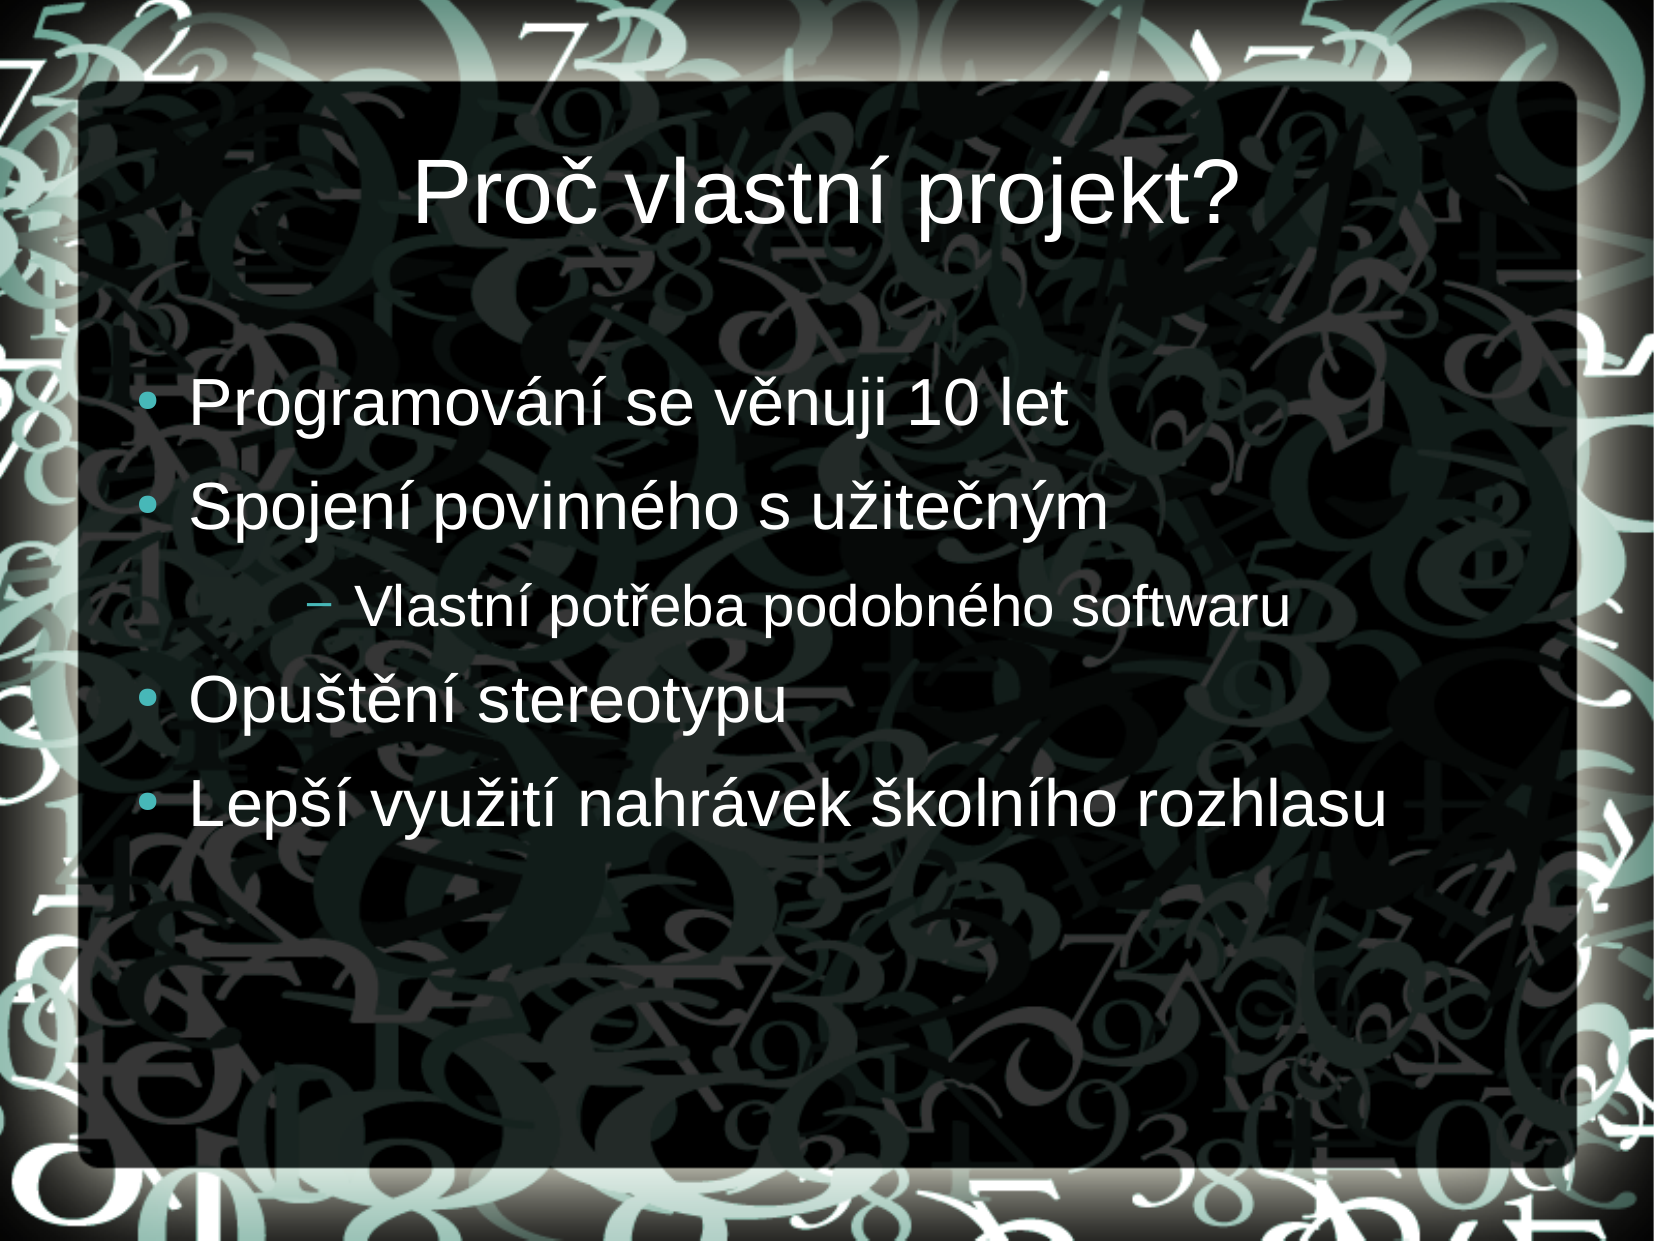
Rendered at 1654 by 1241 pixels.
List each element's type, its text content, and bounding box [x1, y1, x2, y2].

list Programování se věnuji 10 let Spojení povinného s užitečným Vlastní potřeba podobného softwaru Opuštění stereotypu Lepší využití nahrávek školního rozhlasu [118, 364, 1570, 1132]
title Proč vlastní projekt? [82, 88, 1571, 296]
picture [0, 0, 1654, 1241]
